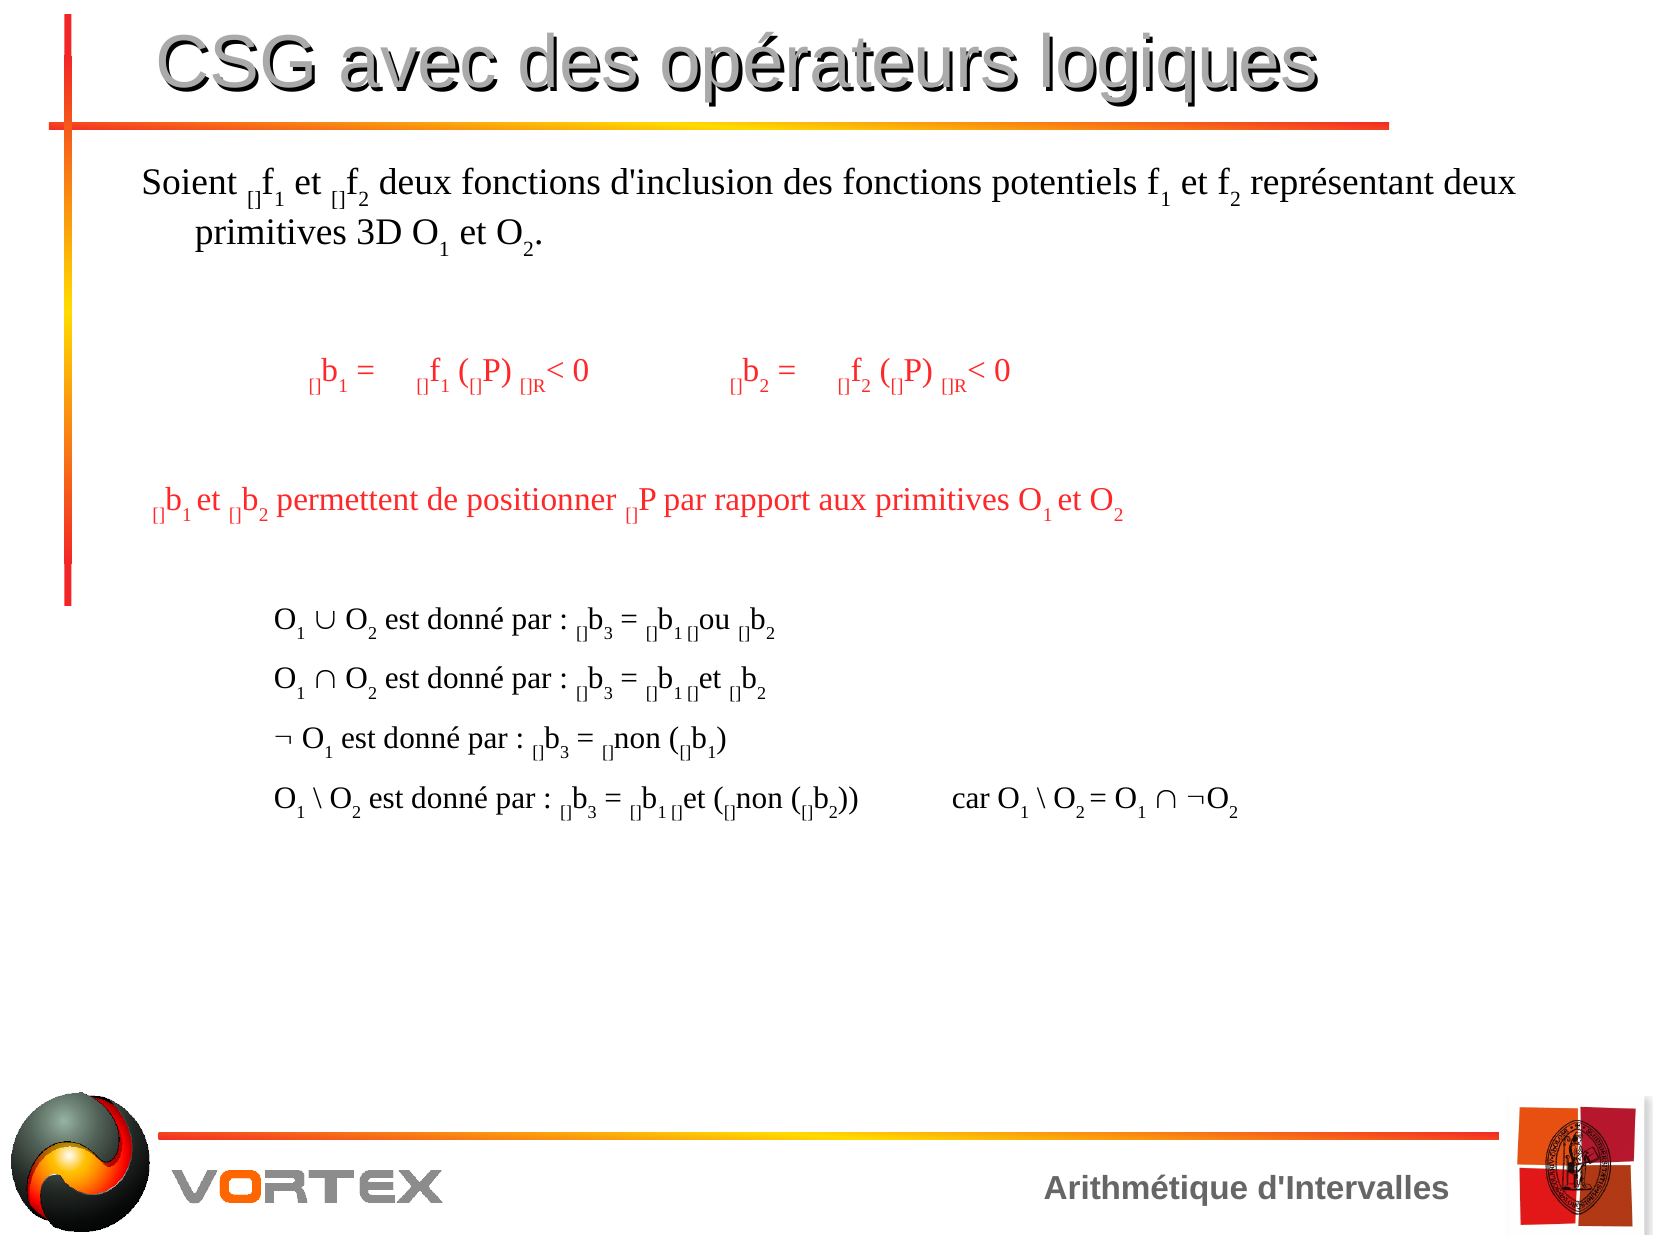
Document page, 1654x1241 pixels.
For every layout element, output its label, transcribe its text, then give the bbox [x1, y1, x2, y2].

picture [11, 1092, 443, 1232]
title CSG avec des opérateurs logiques [82, 4, 1392, 120]
picture [1505, 1096, 1653, 1235]
list Soient []f1 et []f2 deux fonctions d'inclusion des fonctions potentiels f1 et f2 représentant deux primitives 3D O1 et O2. []b1 = []f1 ([]P) []R< 0 []b2 = []f2 ([]P) []R< 0 []b1 et []b2 permettent de positionner []P par rapport aux primitives O1 et O2 O1  O2 est donné par : []b3 = []b1 []ou []b2 O1  O2 est donné par : []b3 = []b1 []et []b2  O1 est donné par : []b3 = []non ([]b1) O1 \ O2 est donné par : []b3 = []b1 []et ([]non ([]b2)) car O1 \ O2 = O1  O2 [123, 160, 1628, 1103]
